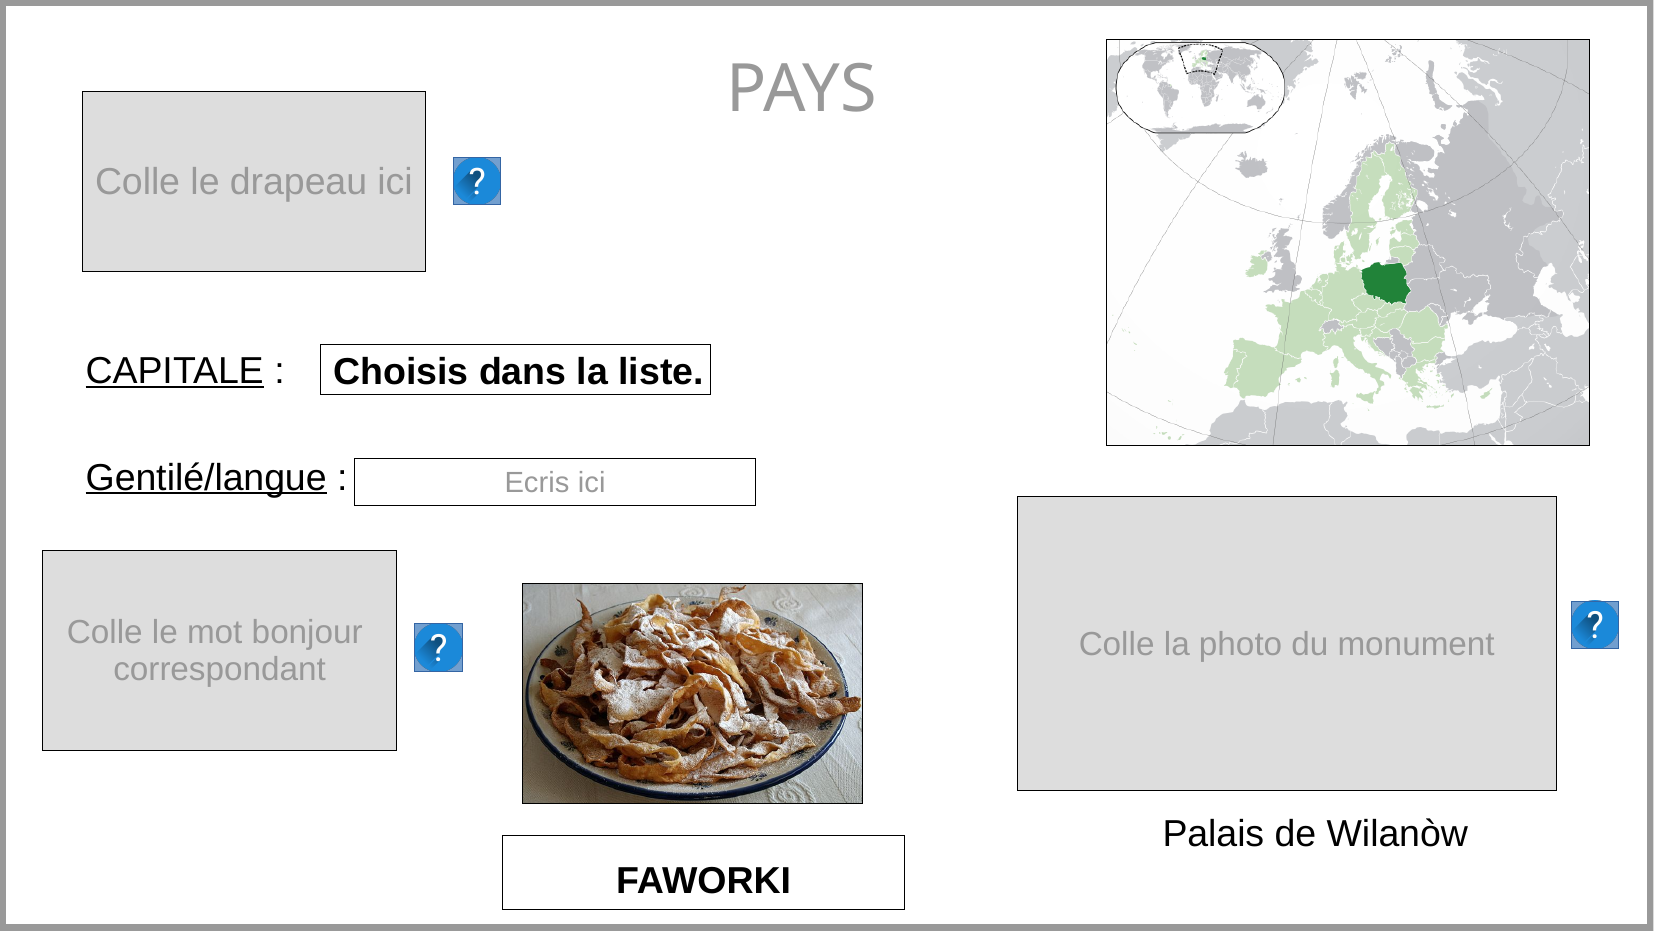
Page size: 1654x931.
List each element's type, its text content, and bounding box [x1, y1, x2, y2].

picture [522, 583, 863, 804]
picture [1571, 600, 1619, 649]
text_box Gentilé/langue : [70, 448, 367, 506]
text_box Ecris ici [367, 458, 756, 506]
text_box Colle le mot bonjour correspondant [42, 550, 397, 751]
text_box Colle le drapeau ici [82, 91, 426, 272]
text_box Colle la photo du monument [1017, 496, 1557, 791]
text_box PAYS [712, 32, 902, 126]
picture [1106, 39, 1590, 446]
picture [453, 157, 501, 205]
text_box FAWORKI [502, 835, 905, 910]
picture [414, 623, 463, 672]
text_box Palais de Wilanòw [1147, 804, 1483, 862]
text_box CAPITALE : [70, 342, 308, 400]
